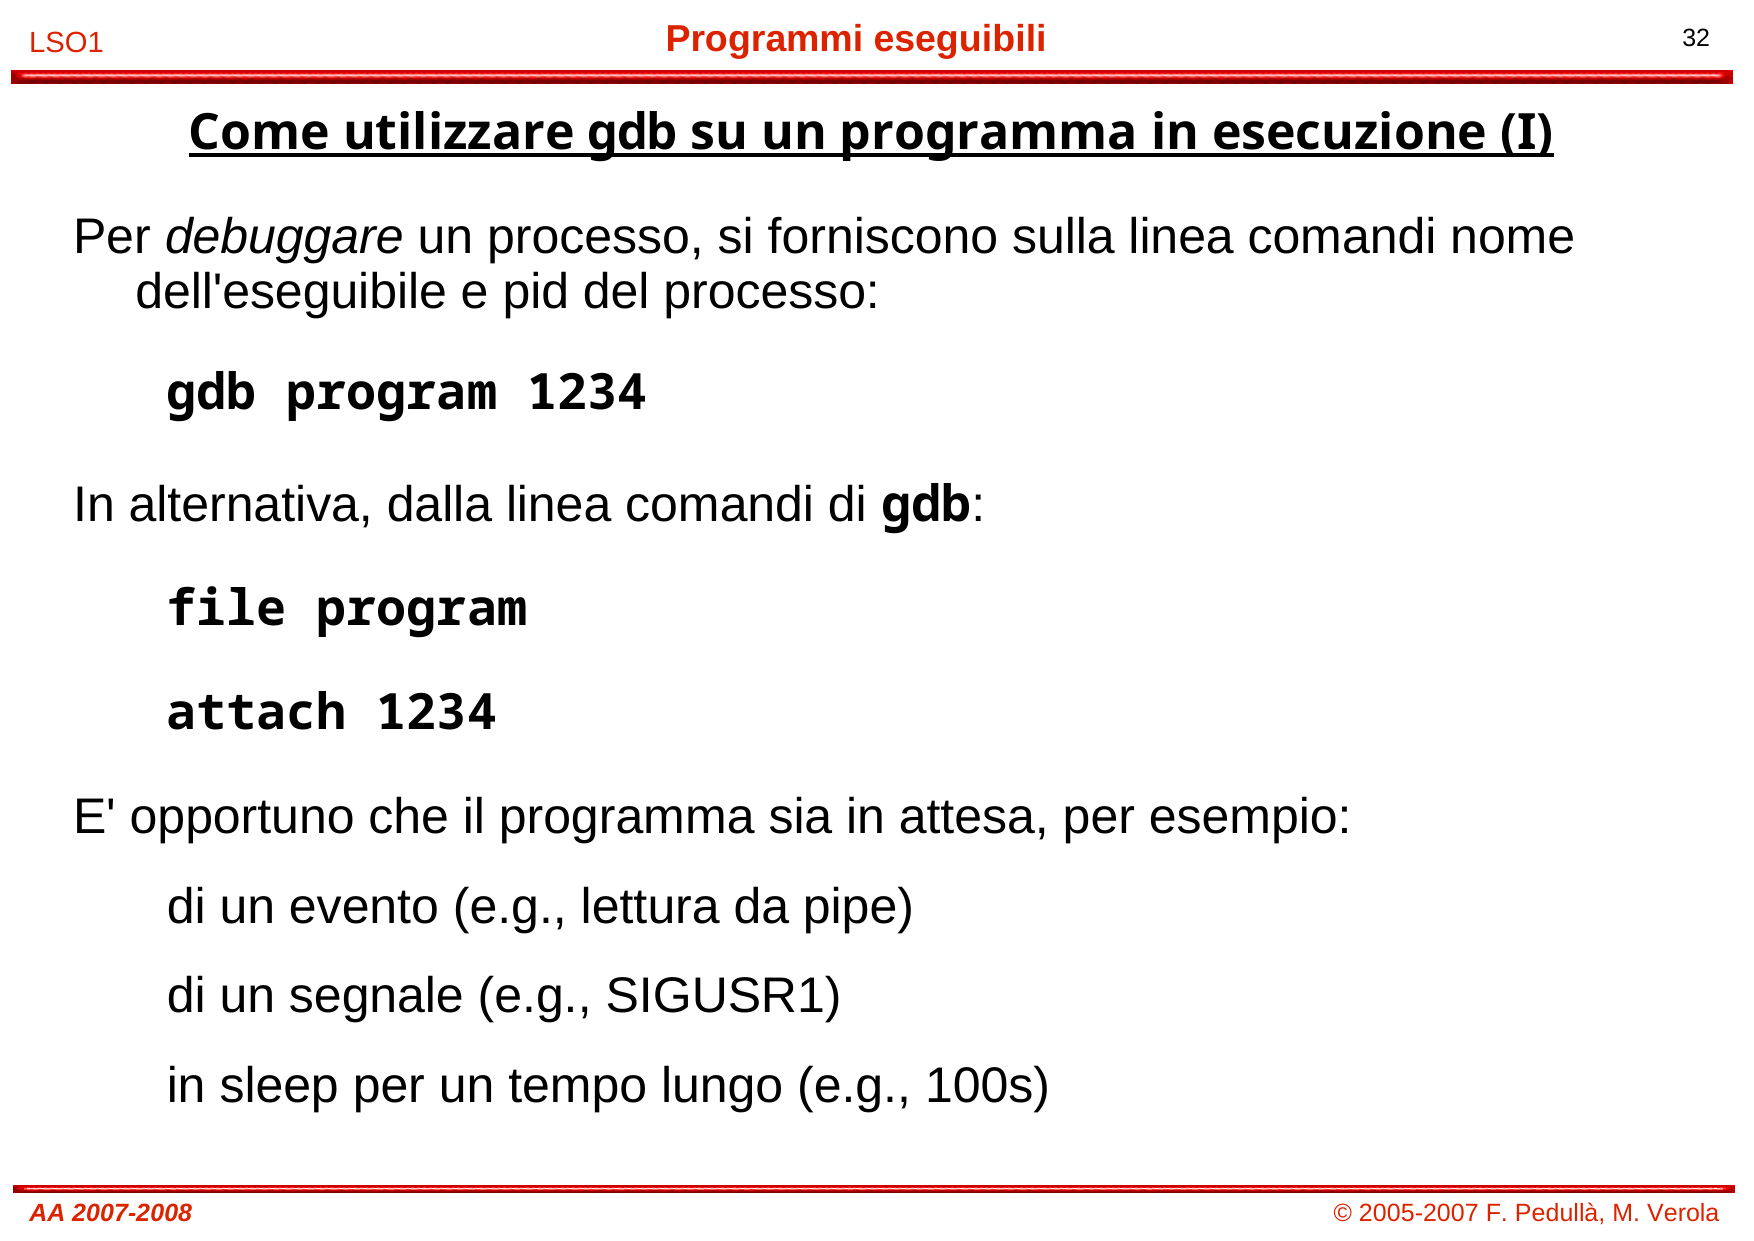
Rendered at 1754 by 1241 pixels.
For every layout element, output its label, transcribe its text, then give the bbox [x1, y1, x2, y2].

picture [1623, 1185, 1735, 1193]
text_box 34 [1256, 1129, 1623, 1213]
picture [13, 1185, 1256, 1193]
list Per debuggare un processo, si forniscono sulla linea comandi nome dell'eseguibile e pid del processo: gdb program 1234 In alternativa, dalla linea comandi di gdb: file program attach 1234 E' opportuno che il programma sia in attesa, per esempio: di un evento (e.g., lettura da pipe) di un segnale (e.g., SIGUSR1) in sleep per un tempo lungo (e.g., 100s) [58, 200, 1669, 1072]
picture [11, 70, 1733, 84]
title Come utilizzare gdb su un programma in esecuzione (I) [121, 84, 1622, 180]
